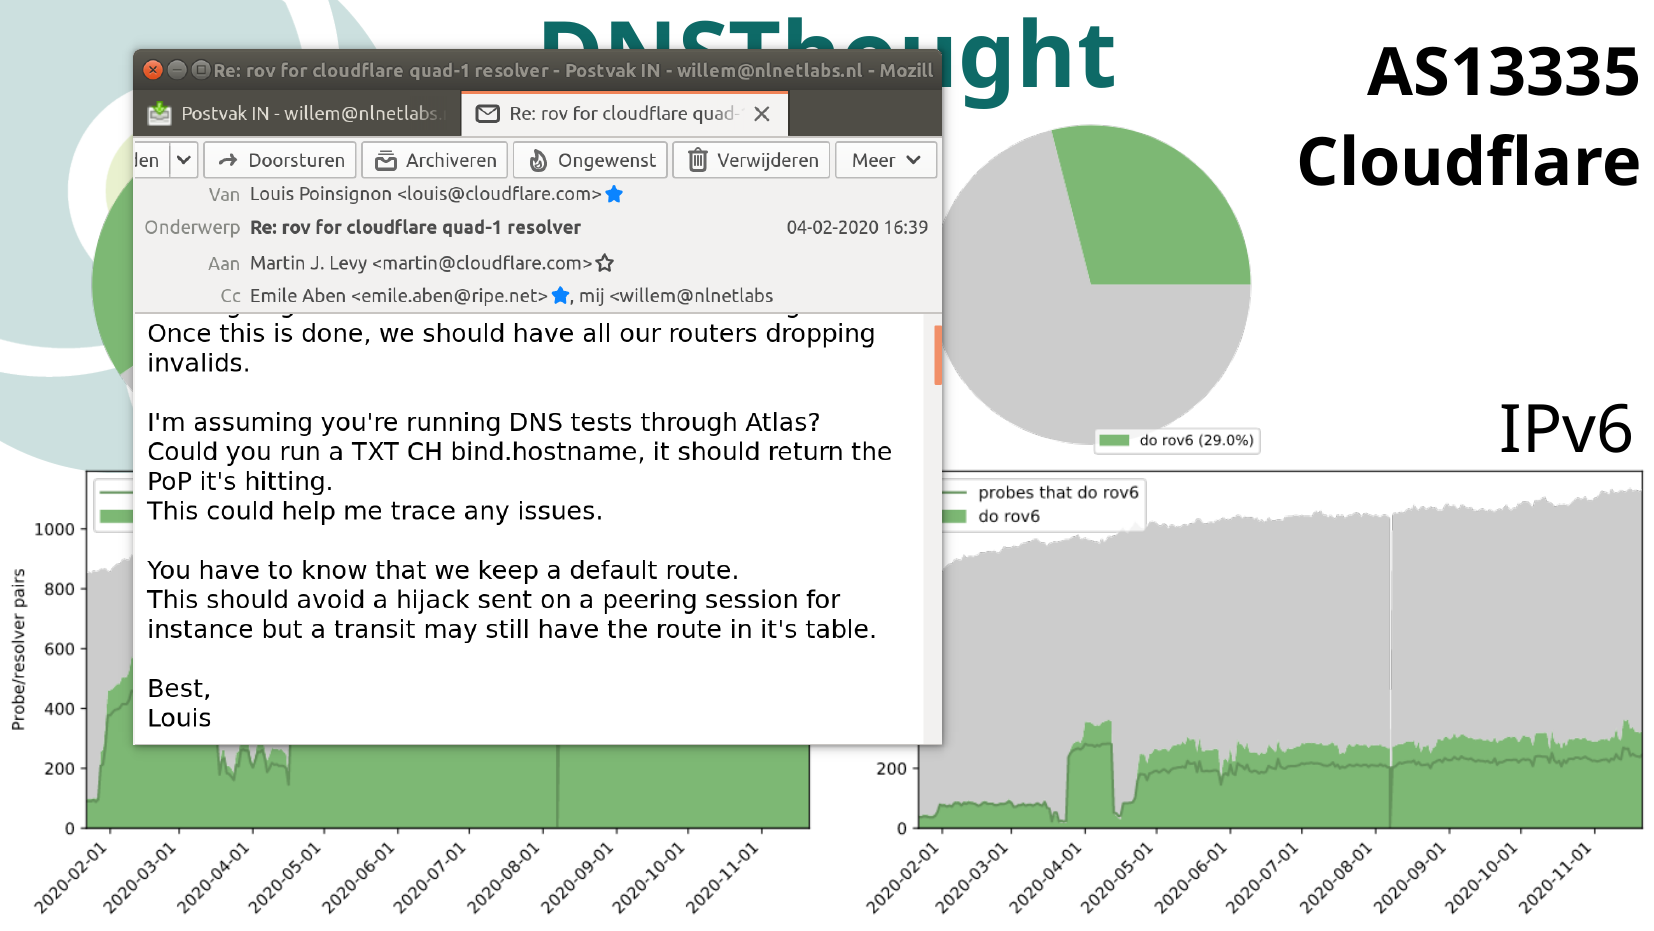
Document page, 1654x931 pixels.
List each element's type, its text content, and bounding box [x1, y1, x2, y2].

title DNSThought [82, 8, 1571, 94]
text_box AS13335 Cloudflare [1240, 23, 1642, 256]
text_box IPv6 [1429, 380, 1636, 454]
picture [0, 34, 1654, 929]
